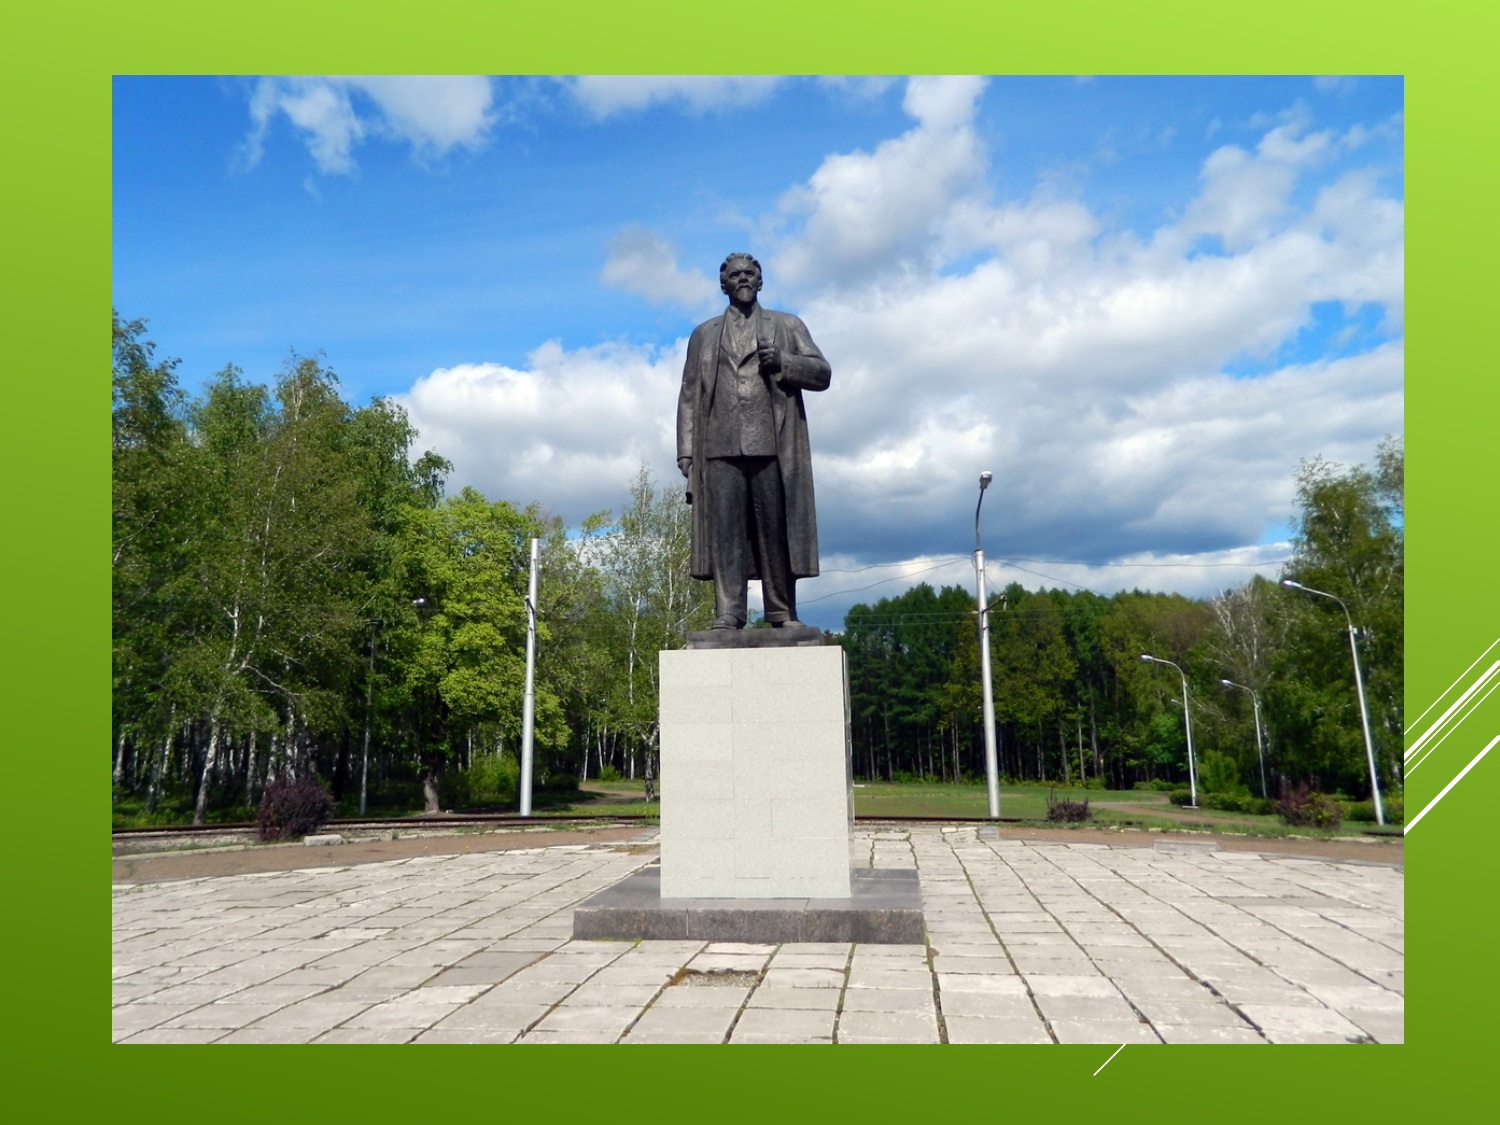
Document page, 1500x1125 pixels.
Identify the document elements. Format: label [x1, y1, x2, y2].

picture [112, 75, 1404, 1044]
